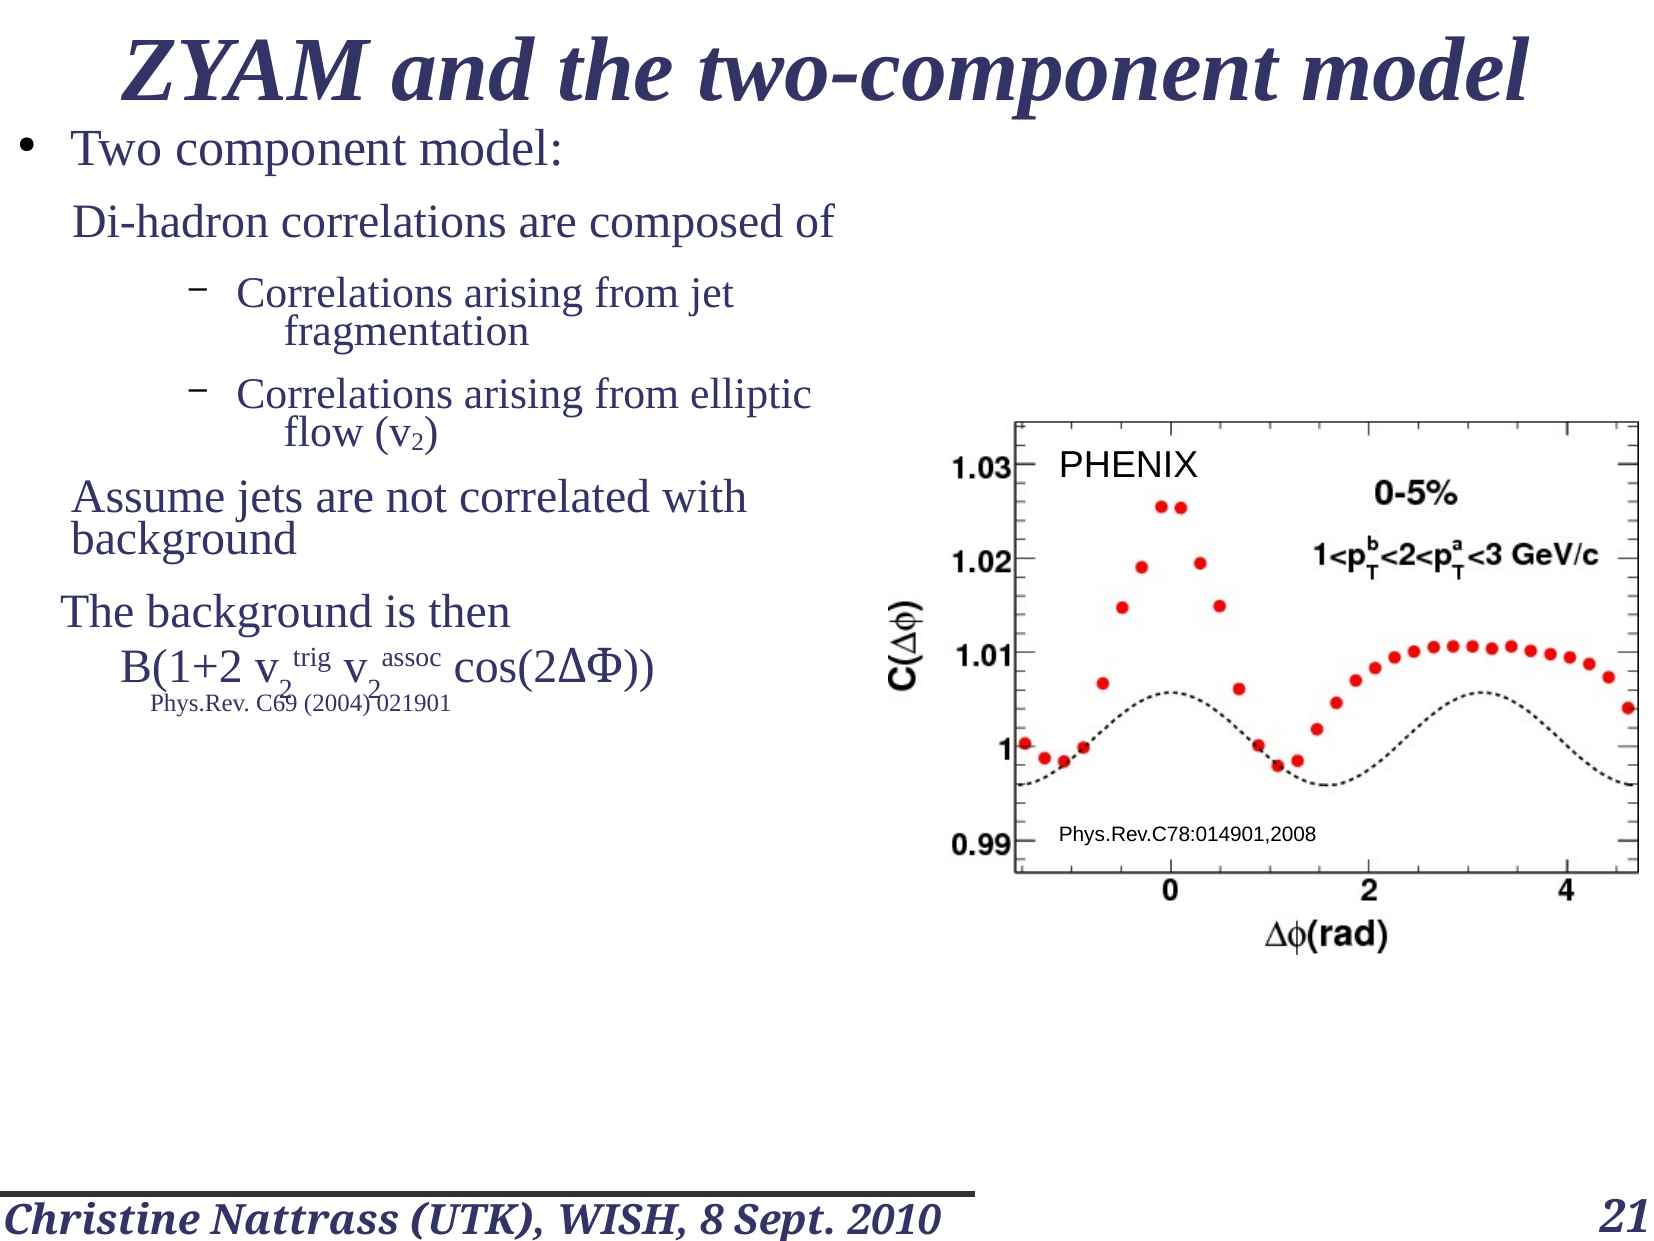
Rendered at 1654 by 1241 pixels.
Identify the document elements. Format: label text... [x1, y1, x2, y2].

title ZYAM and the two-component model [82, 15, 1571, 125]
text_box PHENIX [1044, 436, 1420, 493]
list Two component model: Di-hadron correlations are composed of Correlations arising from jet fragmentation Correlations arising from elliptic flow (v2) Assume jets are not correlated with background The background is then B(1+2 v2trig v2assoc cos(2ΔΦ))‏ Phys.Rev. C69 (2004) 021901 [0, 128, 901, 1170]
text_box Phys.Rev.C78:014901,2008 [1044, 814, 1332, 854]
picture [901, 420, 1639, 955]
